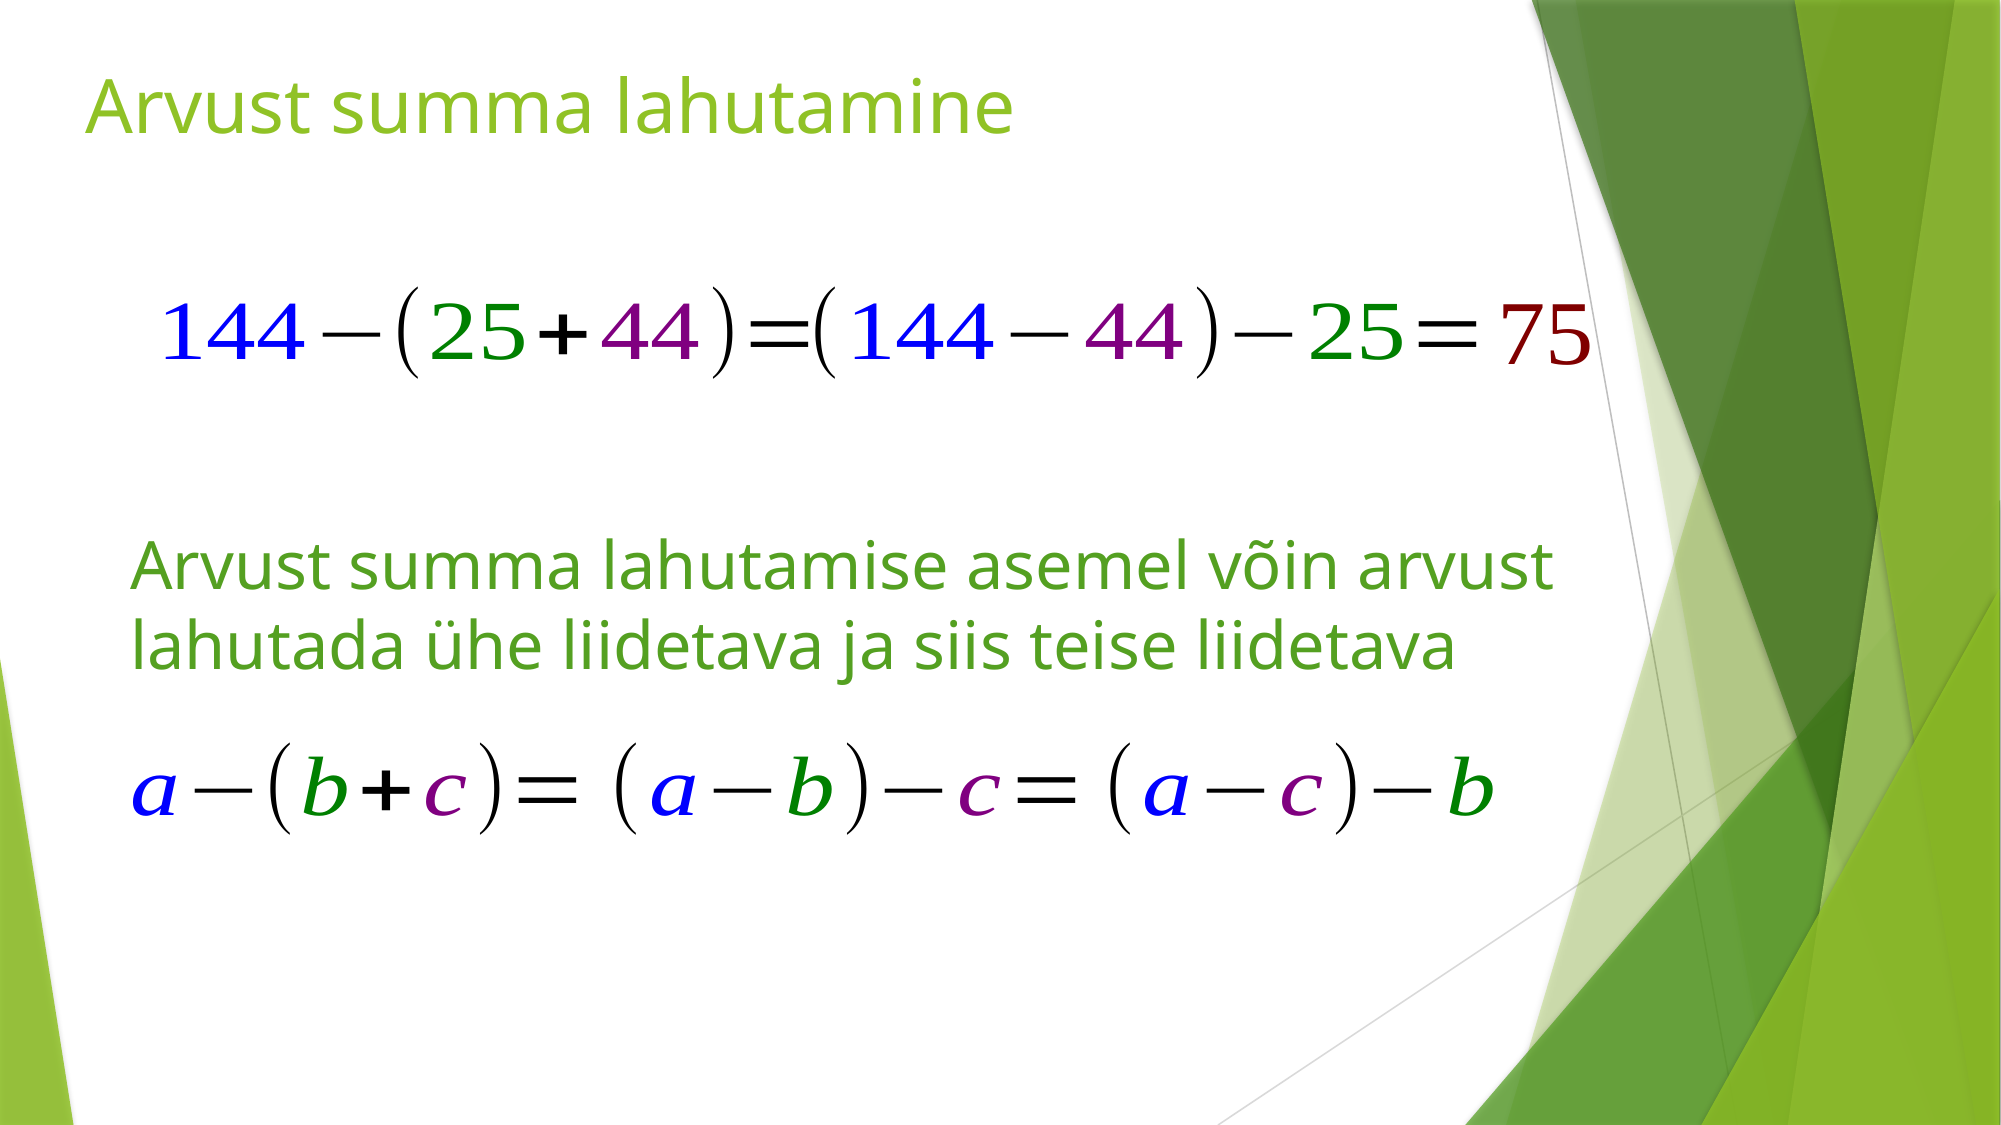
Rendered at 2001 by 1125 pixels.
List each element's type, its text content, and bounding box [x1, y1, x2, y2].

title Arvust summa lahutamine [70, 50, 1481, 268]
text_box Arvust summa lahutamise asemel võin arvust lahutada ühe liidetava ja siis teise liidetava [115, 515, 1571, 691]
chart [118, 738, 1509, 840]
chart [147, 282, 1606, 384]
